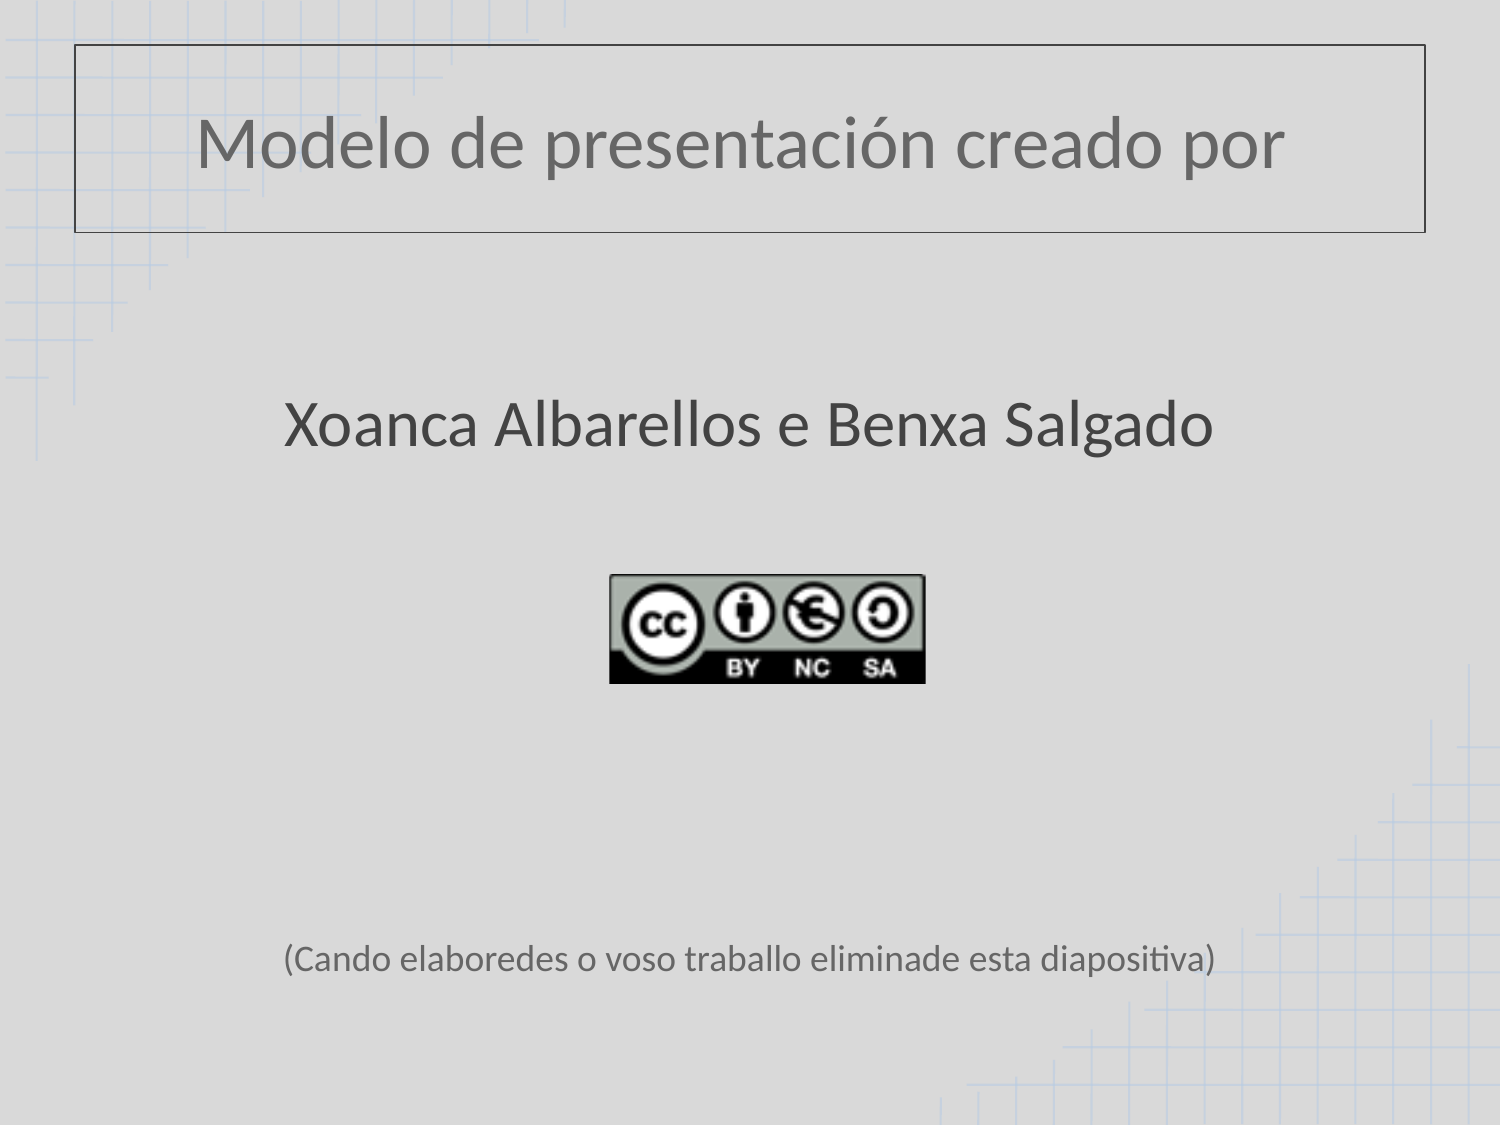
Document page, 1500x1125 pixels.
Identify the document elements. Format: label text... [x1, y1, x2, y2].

list Xoanca Albarellos e Benxa Salgado (Cando elaboredes o voso traballo eliminade esta diapositiva) [75, 262, 1425, 1005]
text_box [609, 574, 926, 685]
title Modelo de presentación creado por [75, 45, 1425, 233]
